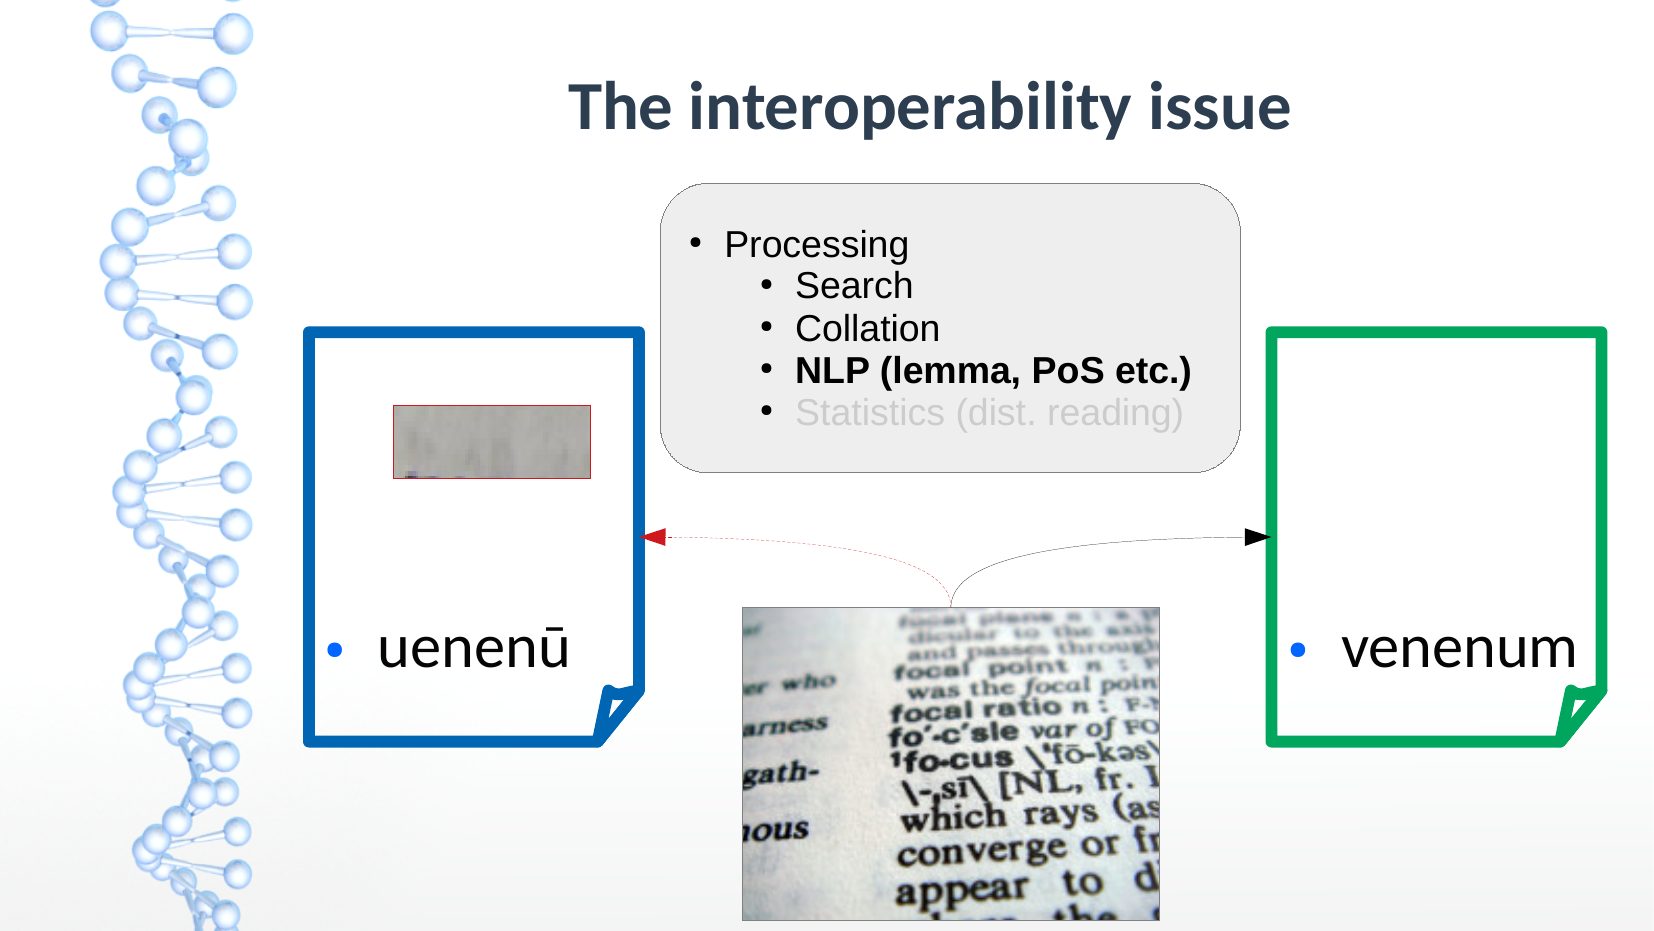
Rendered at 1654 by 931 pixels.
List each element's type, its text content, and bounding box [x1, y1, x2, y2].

text_box Processing Search Collation NLP (lemma, PoS etc.) Statistics (dist. reading) [660, 183, 1241, 473]
list venenum [1278, 620, 1590, 703]
picture [0, 0, 1654, 931]
list uenenū [315, 620, 626, 703]
title The interoperability issue [265, 35, 1595, 189]
